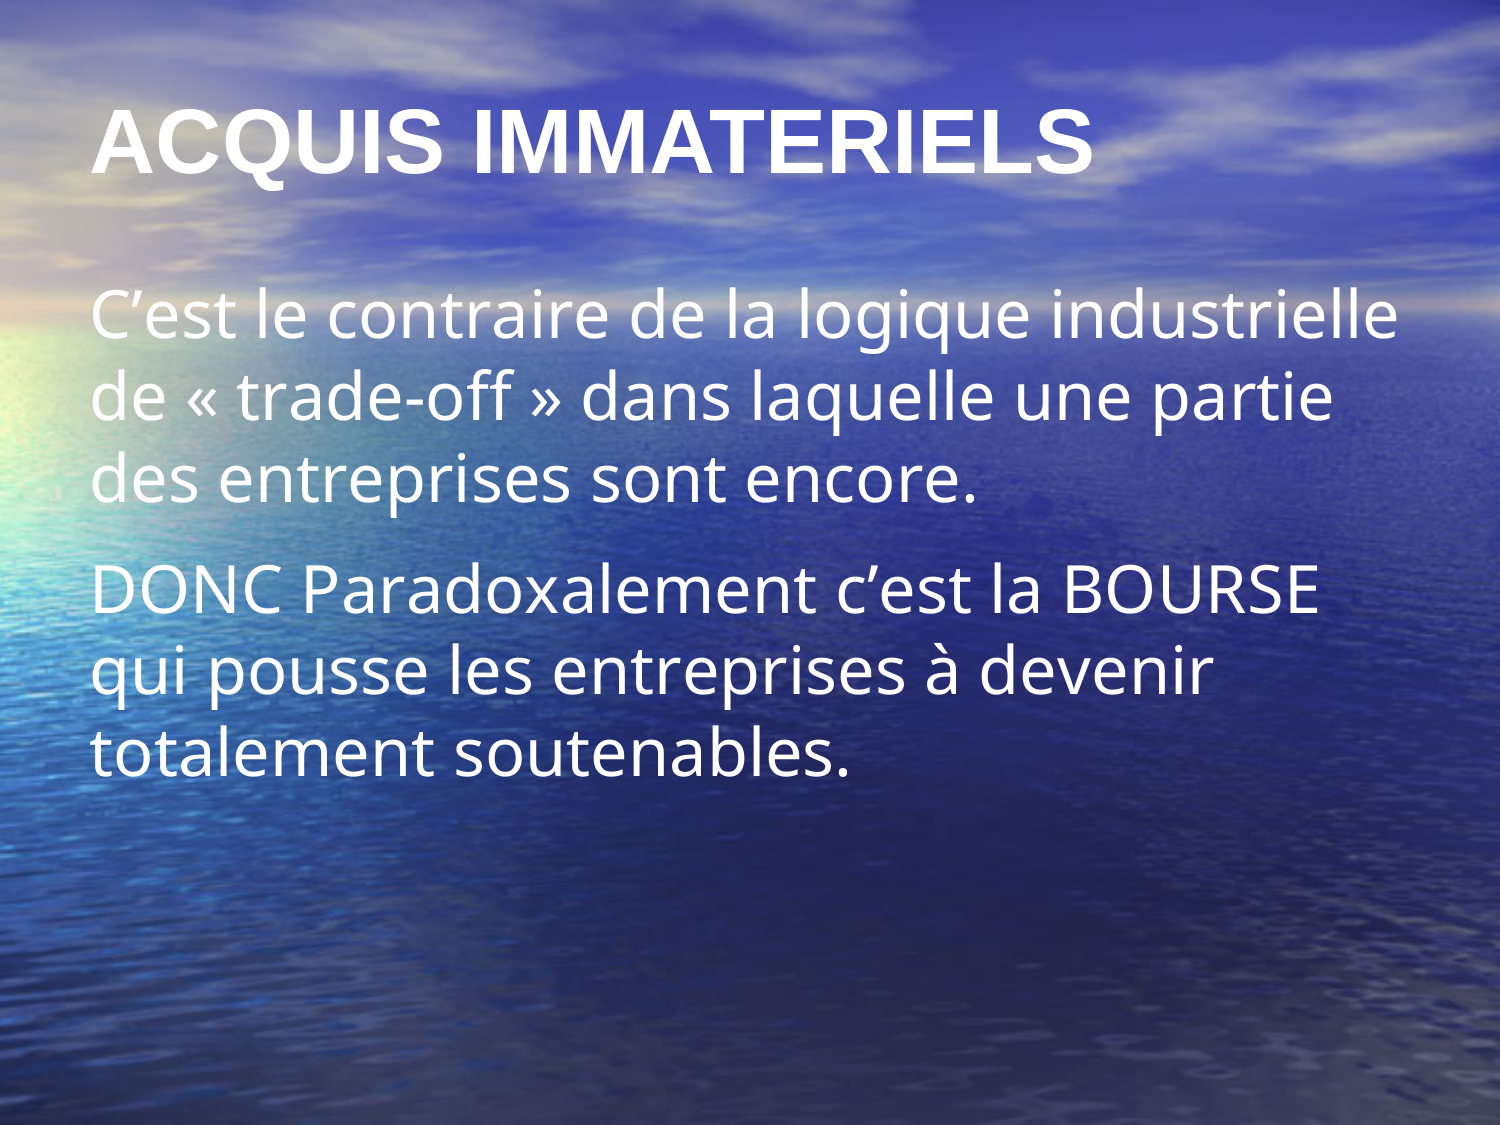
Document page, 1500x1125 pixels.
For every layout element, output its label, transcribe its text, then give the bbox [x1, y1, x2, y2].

title ACQUIS IMMATERIELS [75, 44, 1425, 233]
picture [0, 0, 1500, 1125]
text_box C’est le contraire de la logique industrielle de « trade-off » dans laquelle une partie des entreprises sont encore. DONC Paradoxalement c’est la BOURSE qui pousse les entreprises à devenir totalement soutenables. [75, 263, 1425, 1006]
